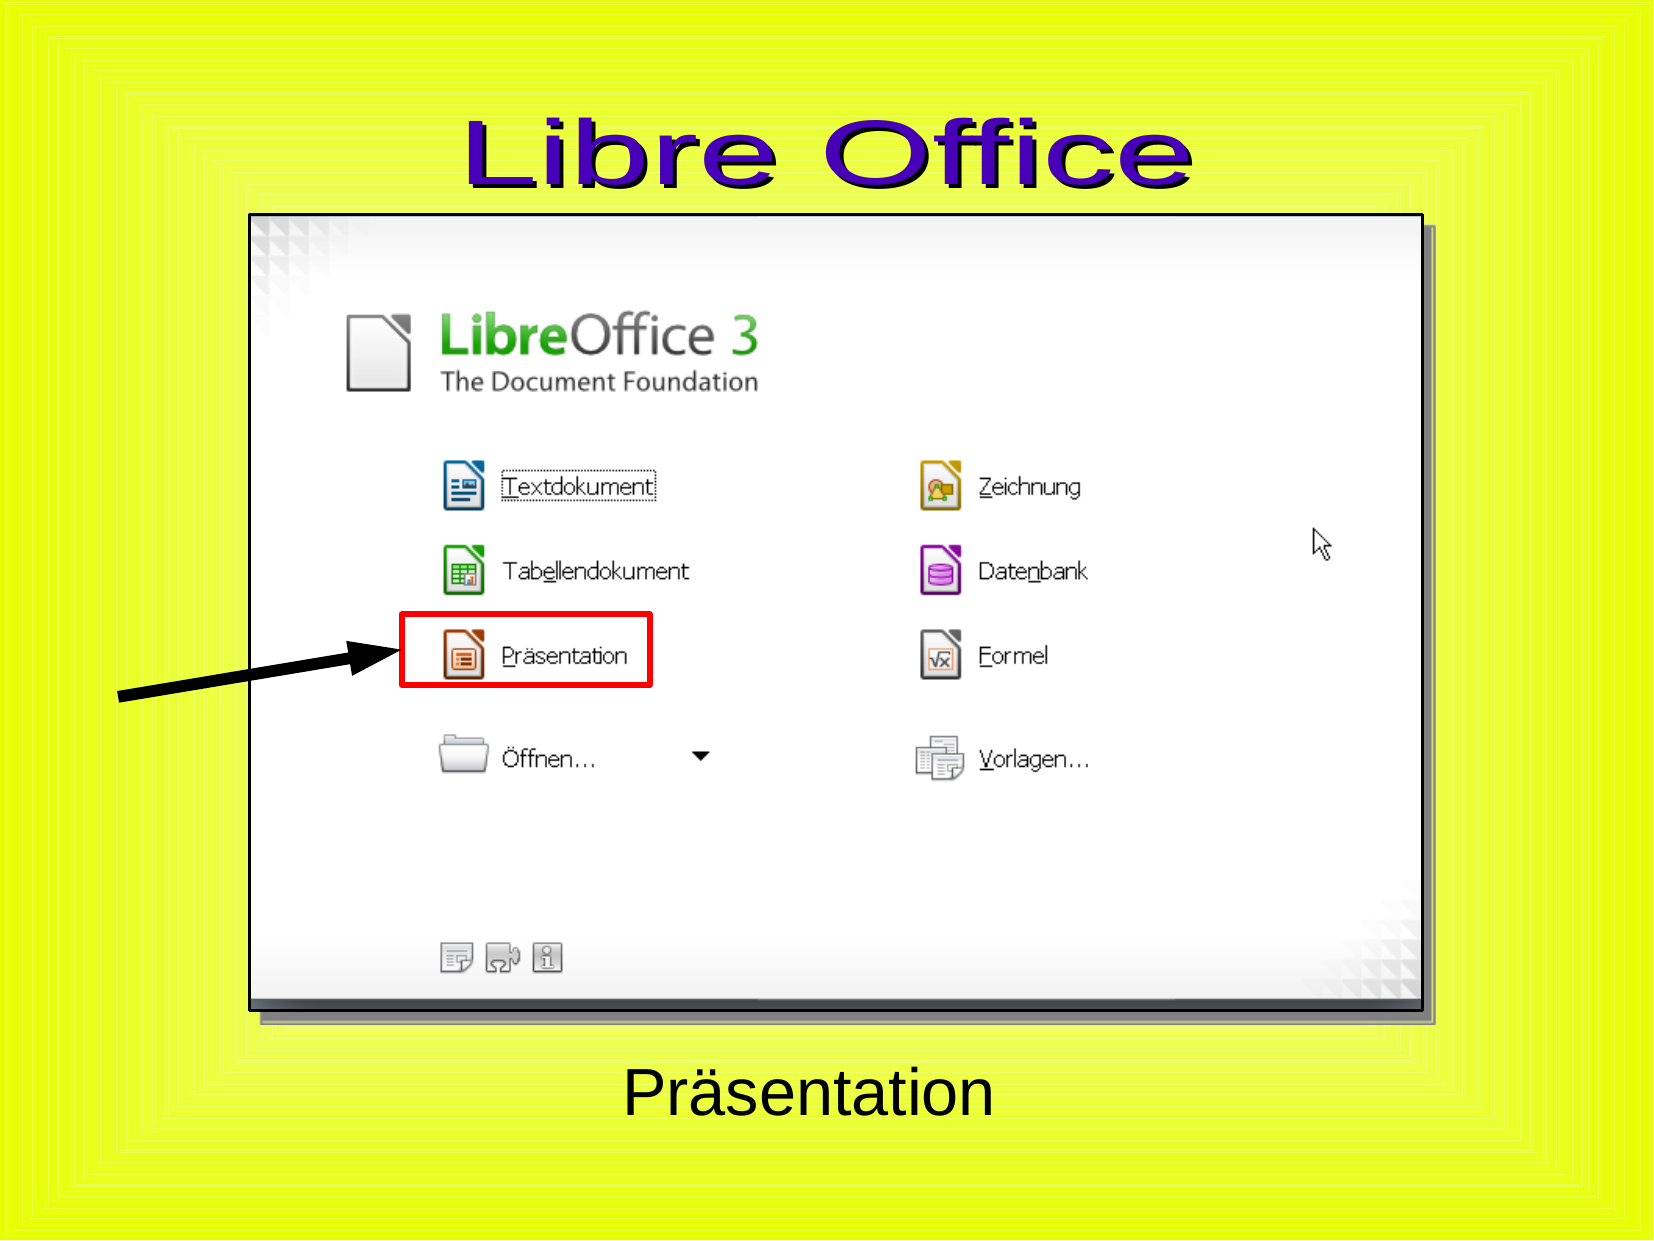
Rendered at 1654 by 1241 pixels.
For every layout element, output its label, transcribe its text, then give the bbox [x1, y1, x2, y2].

picture [405, 617, 647, 682]
picture [250, 257, 1421, 1010]
subtitle Präsentation [555, 1039, 1063, 1146]
title Libre Office [82, 49, 1571, 257]
